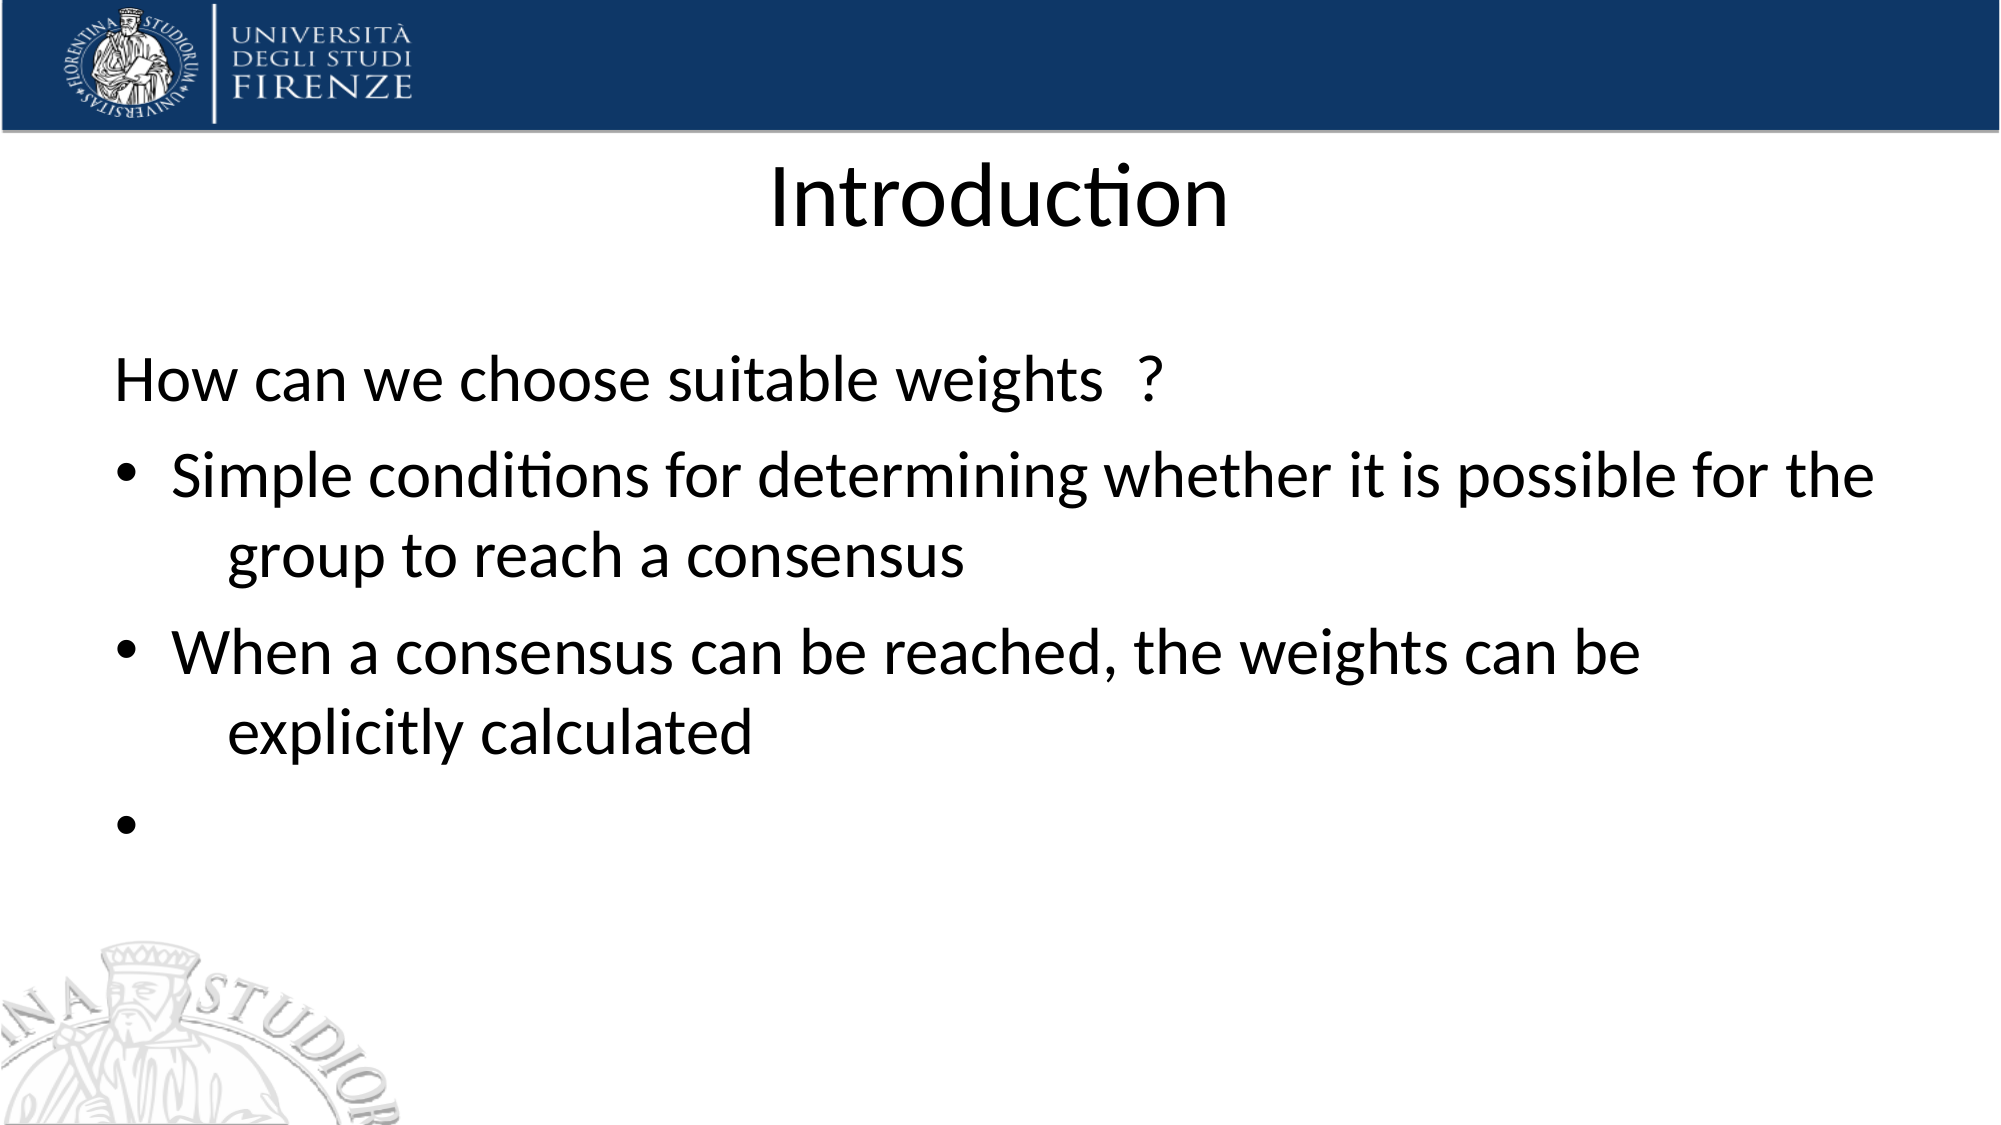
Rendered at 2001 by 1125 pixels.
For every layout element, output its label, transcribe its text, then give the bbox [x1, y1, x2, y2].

list How can we choose suitable weights ? Simple conditions for determining whether it is possible for the group to reach a consensus When a consensus can be reached, the weights can be explicitly calculated [99, 326, 1900, 1006]
text_box Introduction [99, 95, 1900, 284]
